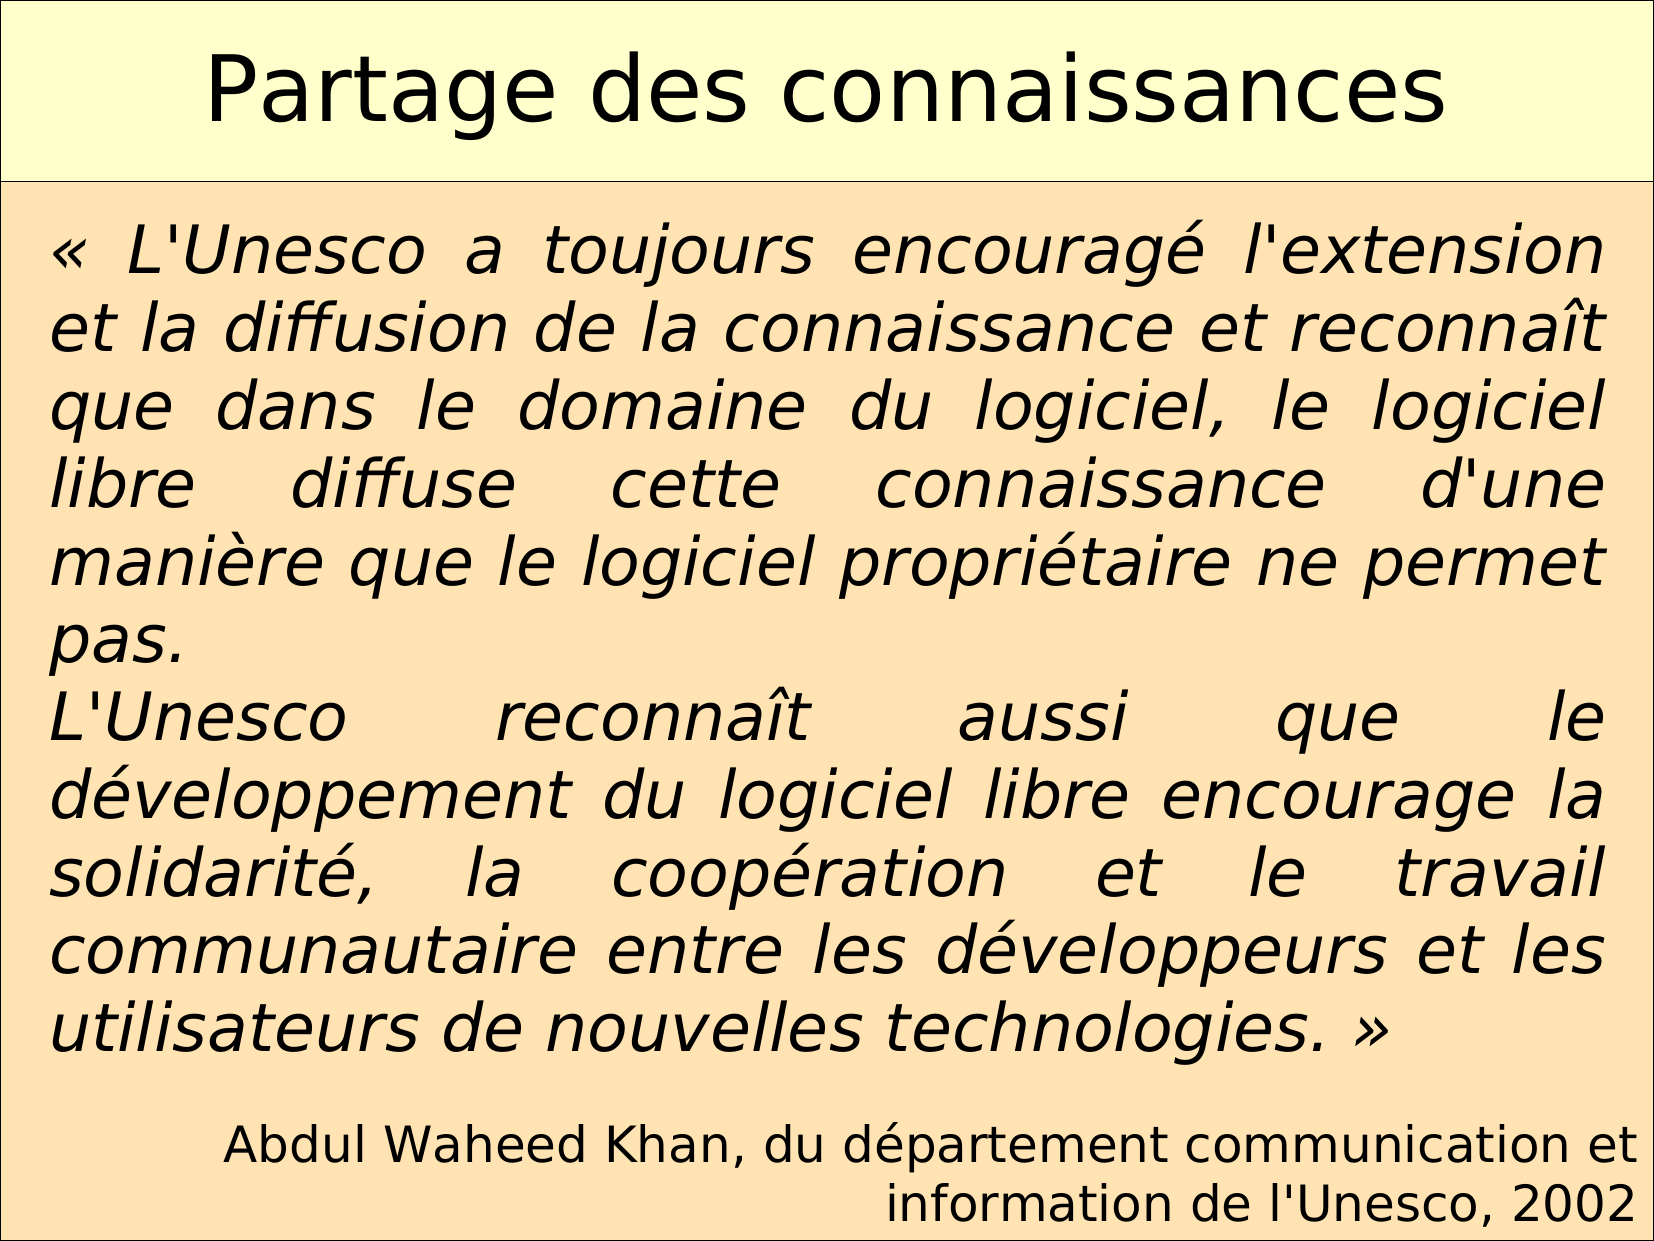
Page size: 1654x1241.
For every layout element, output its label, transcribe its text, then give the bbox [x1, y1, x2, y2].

title Partage des connaissances [0, 0, 1654, 181]
text_box Abdul Waheed Khan, du département communication et information de l'Unesco, 2002 [0, 1108, 1654, 1241]
text_box « L'Unesco a toujours encouragé l'extension et la diffusion de la connaissance et reconnaît que dans le domaine du logiciel, le logiciel libre diffuse cette connaissance d'une manière que le logiciel propriétaire ne permet pas. L'Unesco reconnaît aussi que le développement du logiciel libre encourage la solidarité, la coopération et le travail communautaire entre les développeurs et les utilisateurs de nouvelles technologies. » [34, 204, 1623, 1075]
